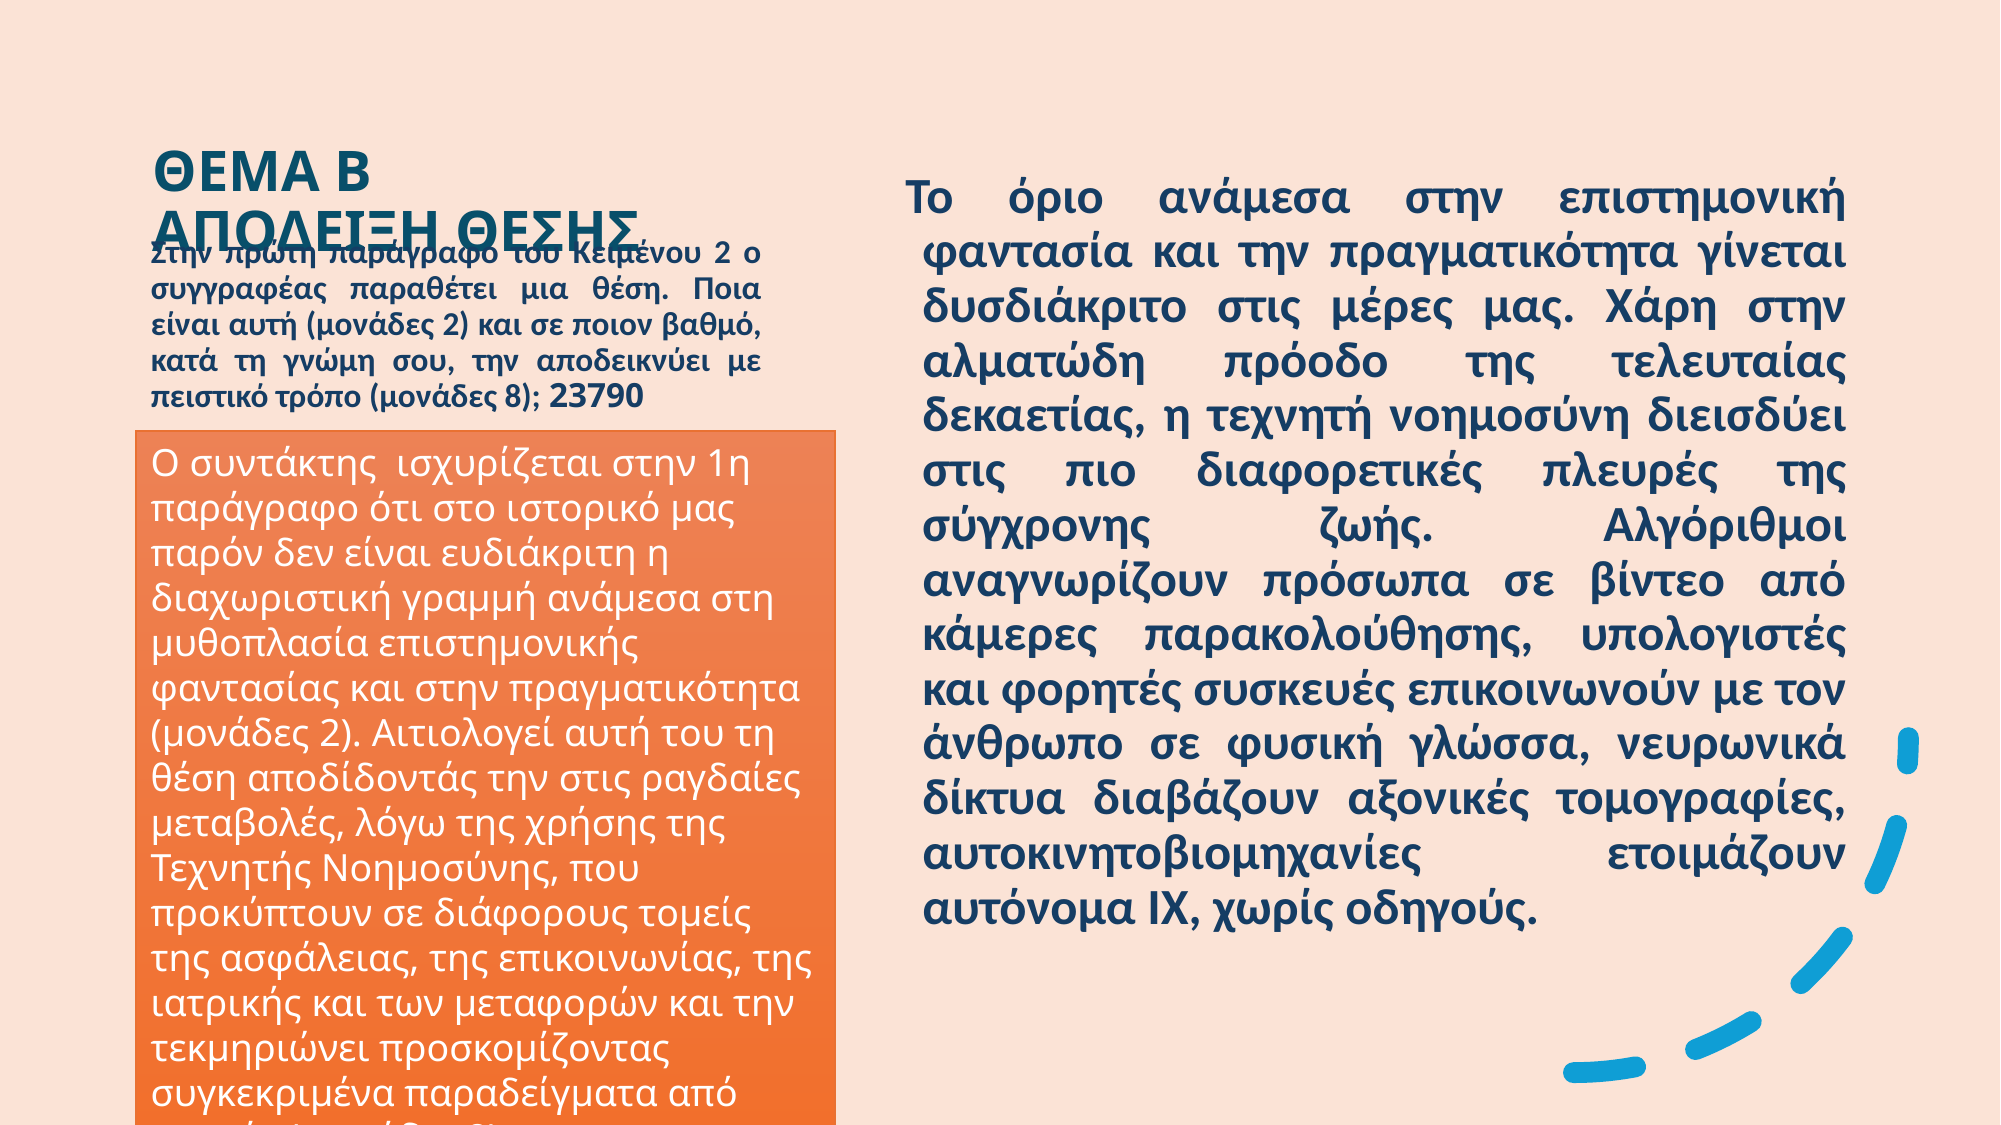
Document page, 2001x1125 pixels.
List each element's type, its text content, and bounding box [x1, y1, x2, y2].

list Στην πρώτη παράγραφο του Κειμένου 2 ο συγγραφέας παραθέτει μια θέση. Ποια είναι αυτή (μονάδες 2) και σε ποιον βαθμό, κατά τη γνώμη σου, την αποδεικνύει με πειστικό τρόπο (μονάδες 8); 23790 [135, 227, 781, 430]
title ΘΕΜΑ Β ΑΠΟΔΕΙΞΗ ΘΕΣΗΣ [137, 75, 783, 273]
list Το όριο ανάμεσα στην επιστημονική φαντασία και την πραγματικότητα γίνεται δυσδιάκριτο στις μέρες μας. Χάρη στην αλματώδη πρόοδο της τελευταίας δεκαετίας, η τεχνητή νοημοσύνη διεισδύει στις πιο διαφορετικές πλευρές της σύγχρονης ζωής. Αλγόριθμοι αναγνωρίζουν πρόσωπα σε βίντεο από κάμερες παρακολούθησης, υπολογιστές και φορητές συσκευές επικοινωνούν με τον άνθρωπο σε φυσική γλώσσα, νευρωνικά δίκτυα διαβάζουν αξονικές τομογραφίες, αυτοκινητοβιομηχανίες ετοιμάζουν αυτόνομα ΙΧ, χωρίς οδηγούς. [850, 161, 1863, 962]
text_box Ο συντάκτης ισχυρίζεται στην 1η παράγραφο ότι στο ιστορικό μας παρόν δεν είναι ευδιάκριτη η διαχωριστική γραμμή ανάμεσα στη μυθοπλασία επιστημονικής φαντασίας και στην πραγματικότητα (μονάδες 2). Αιτιολογεί αυτή του τη θέση αποδίδοντάς την στις ραγδαίες μεταβολές, λόγω της χρήσης της Τεχνητής Νοημοσύνης, που προκύπτουν σε διάφορους τομείς της ασφάλειας, της επικοινωνίας, της ιατρικής και των μεταφορών και την τεκμηριώνει προσκομίζοντας συγκεκριμένα παραδείγματα από αυτούς ( μονάδες 8). [135, 430, 835, 1125]
